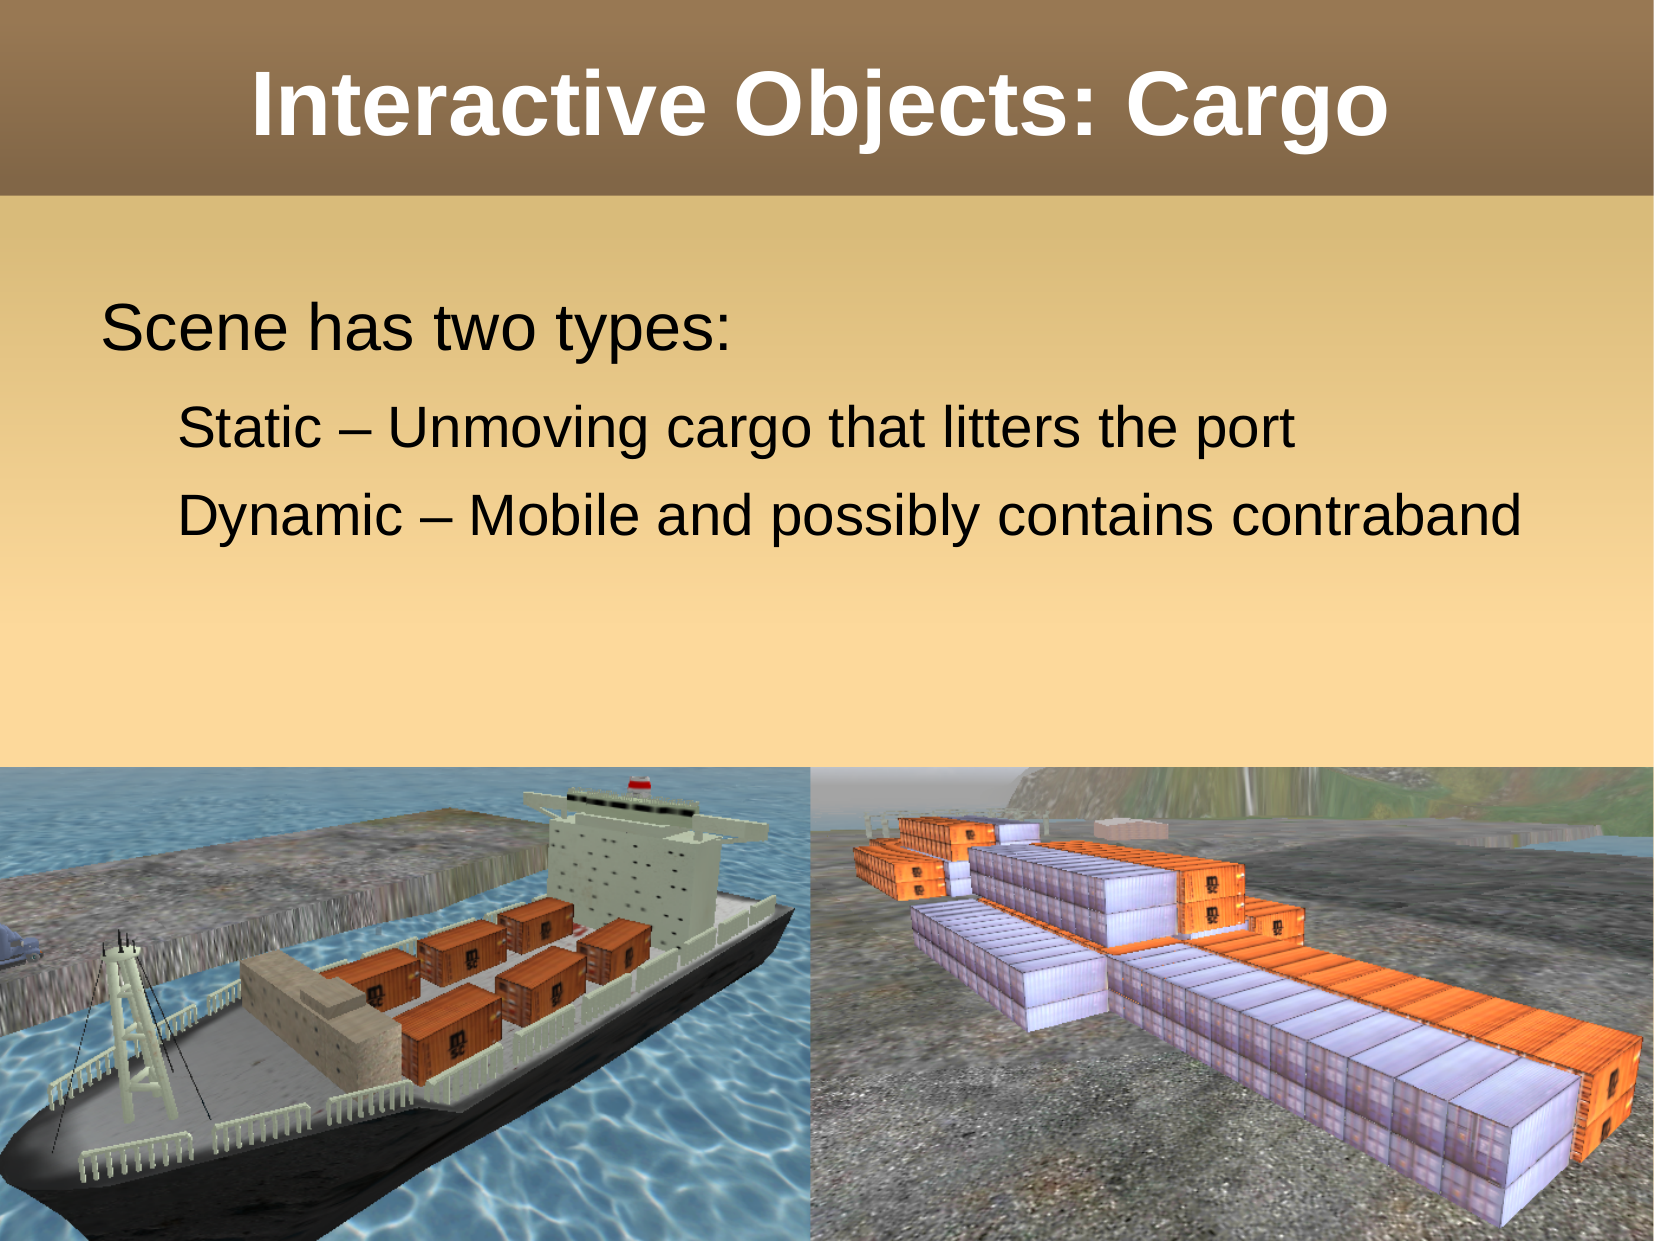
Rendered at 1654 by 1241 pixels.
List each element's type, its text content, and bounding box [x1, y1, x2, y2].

list Scene has two types: Static – Unmoving cargo that litters the port Dynamic – Mobile and possibly contains contraband [82, 290, 1571, 713]
picture [0, 0, 1654, 1241]
title Interactive Objects: Cargo [76, 7, 1565, 200]
